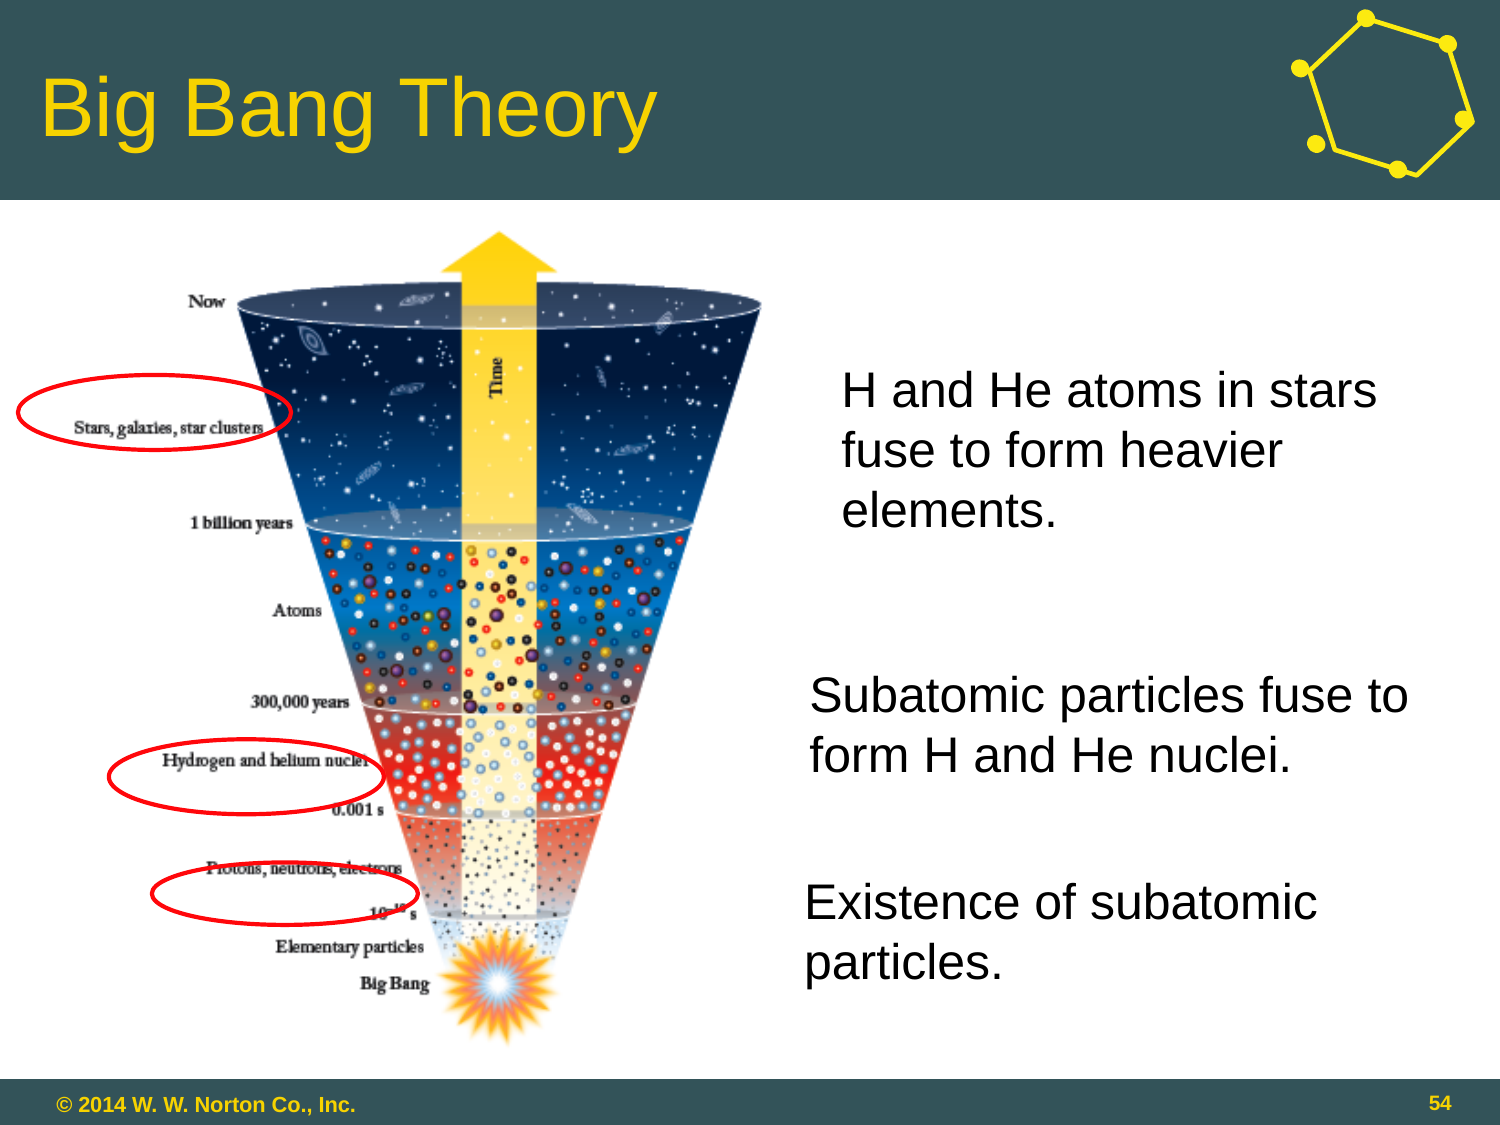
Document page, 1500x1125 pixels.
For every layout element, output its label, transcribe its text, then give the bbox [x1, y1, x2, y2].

picture [57, 378, 288, 447]
slide_number <number> [1413, 1086, 1468, 1119]
text_box Big Bang Theory [24, 15, 1225, 191]
text_box Subatomic particles fuse to form H and He nuclei. [794, 655, 1445, 791]
text_box H and He atoms in stars fuse to form heavier elements. [826, 349, 1463, 545]
picture [57, 224, 769, 1050]
text_box Existence of subatomic particles. [789, 862, 1440, 998]
